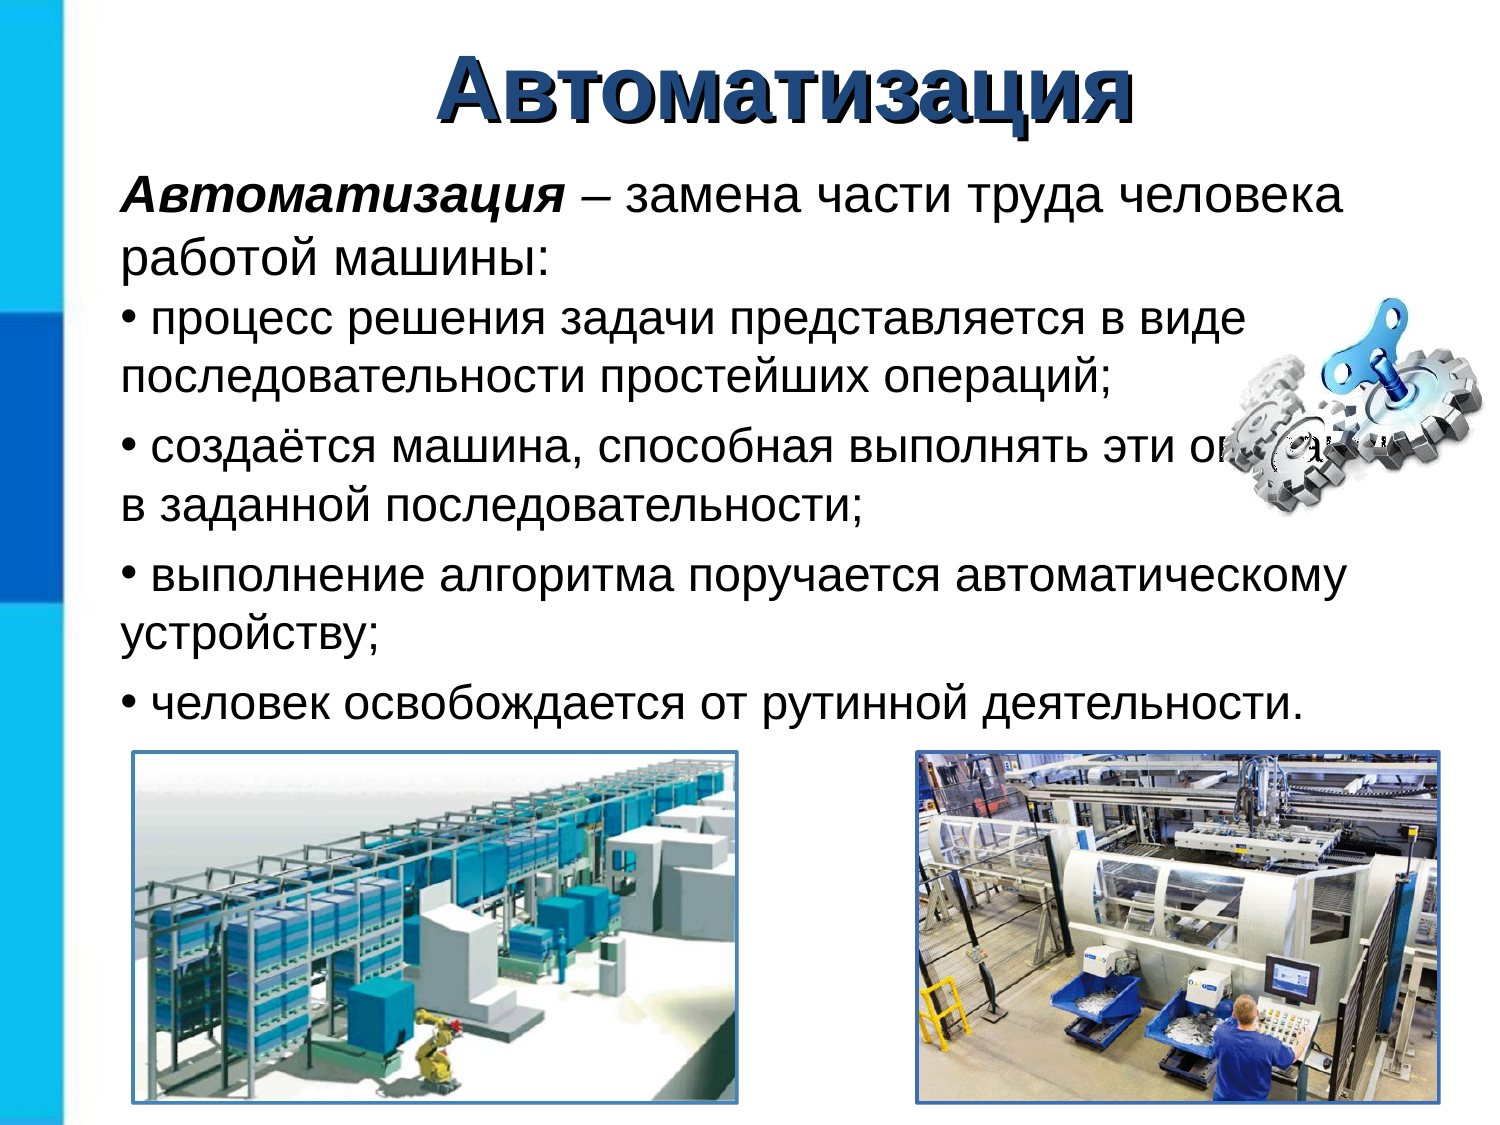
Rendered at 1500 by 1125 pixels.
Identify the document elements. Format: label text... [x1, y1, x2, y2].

title Автоматизация [171, 30, 1425, 135]
list Автоматизация – замена части труда человека работой машины: процесс решения задачи представляется в виде последовательности простейших операций; создаётся машина, способная выполнять эти операции в заданной последовательности; выполнение алгоритма поручается автоматическому устройству; человек освобождается от рутинной деятельности. [105, 152, 1454, 739]
picture [0, 0, 1500, 1125]
